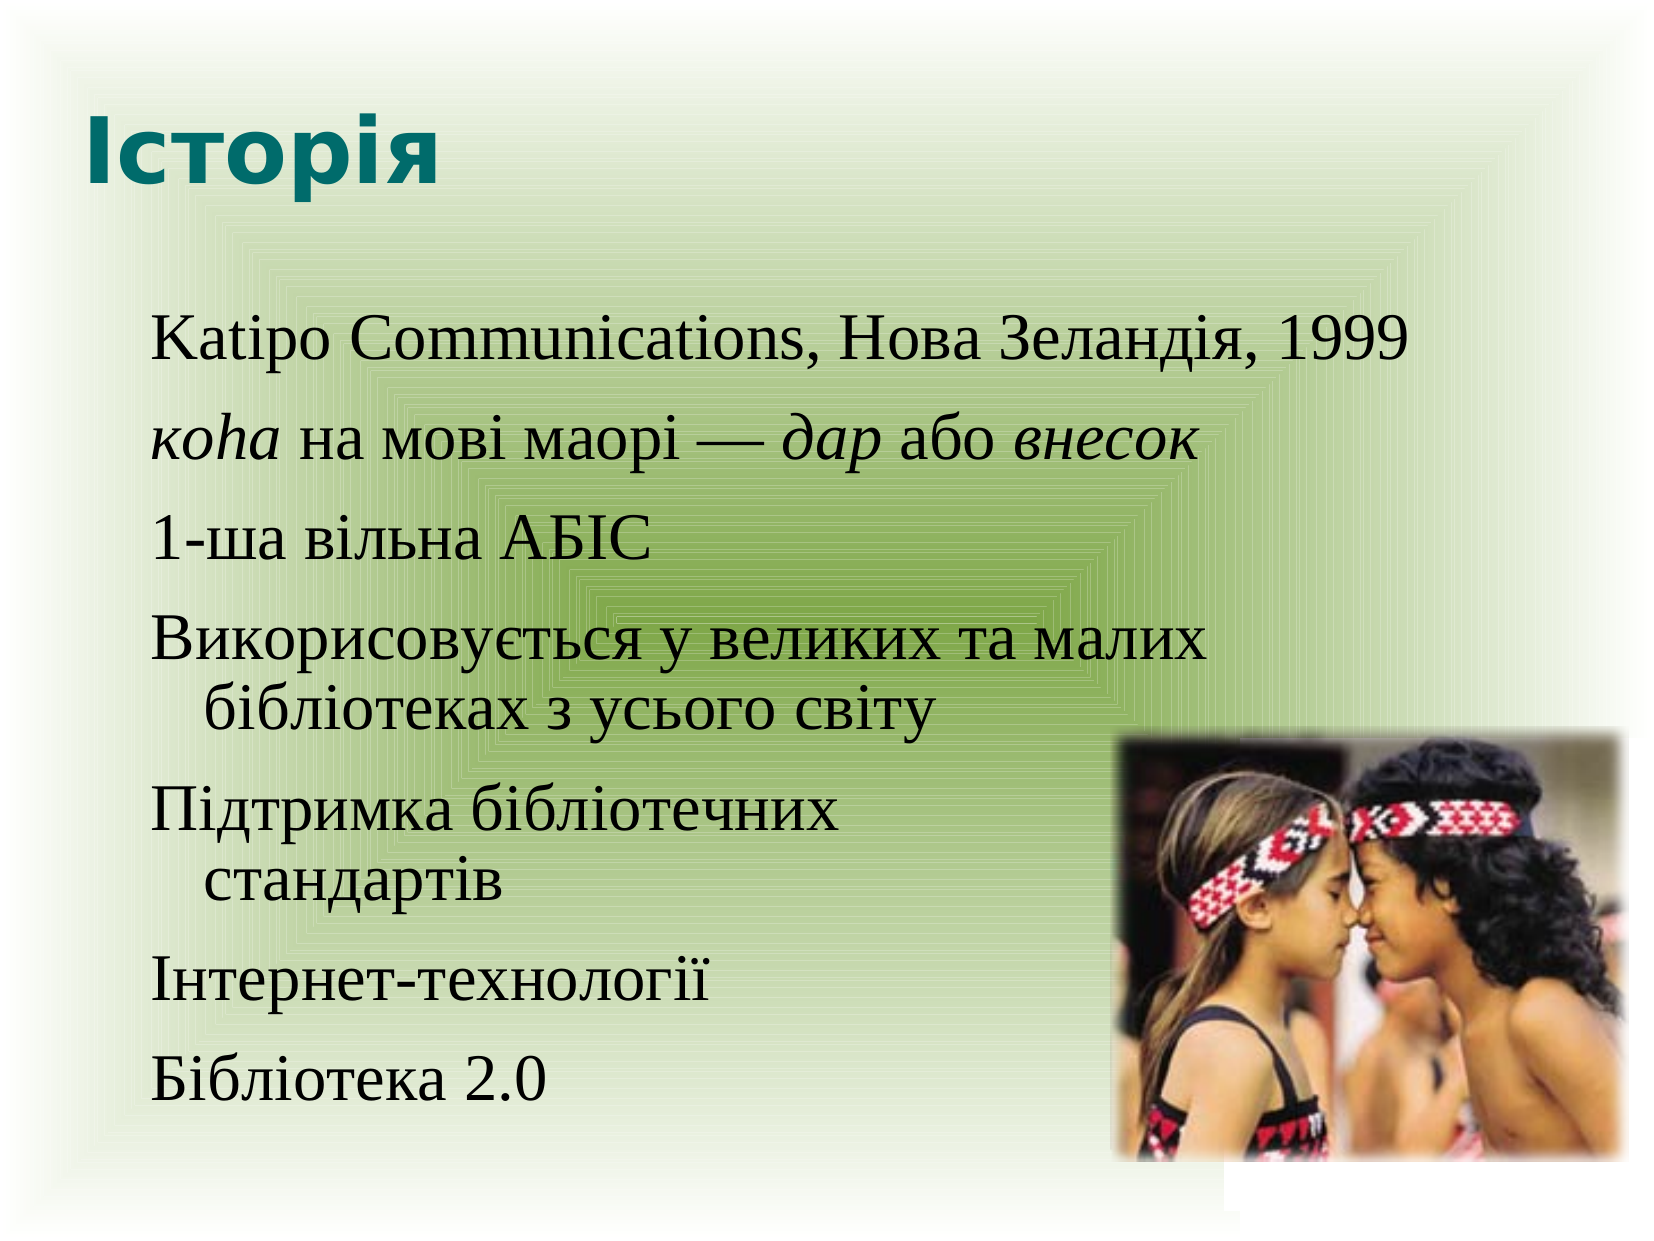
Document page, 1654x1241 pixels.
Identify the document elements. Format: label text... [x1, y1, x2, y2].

title Історія [82, 49, 1571, 257]
picture [1110, 726, 1654, 1241]
list Katipo Communications, Нова Зеландія, 1999 кoha на мові маорі — дар або внесок 1-ша вільна АБІС Викорисовується у великих та малих бібліотеках з усього світу Підтримка бібліотечних стандартів Інтернет-технології Бібліотека 2.0 [74, 303, 1487, 1119]
